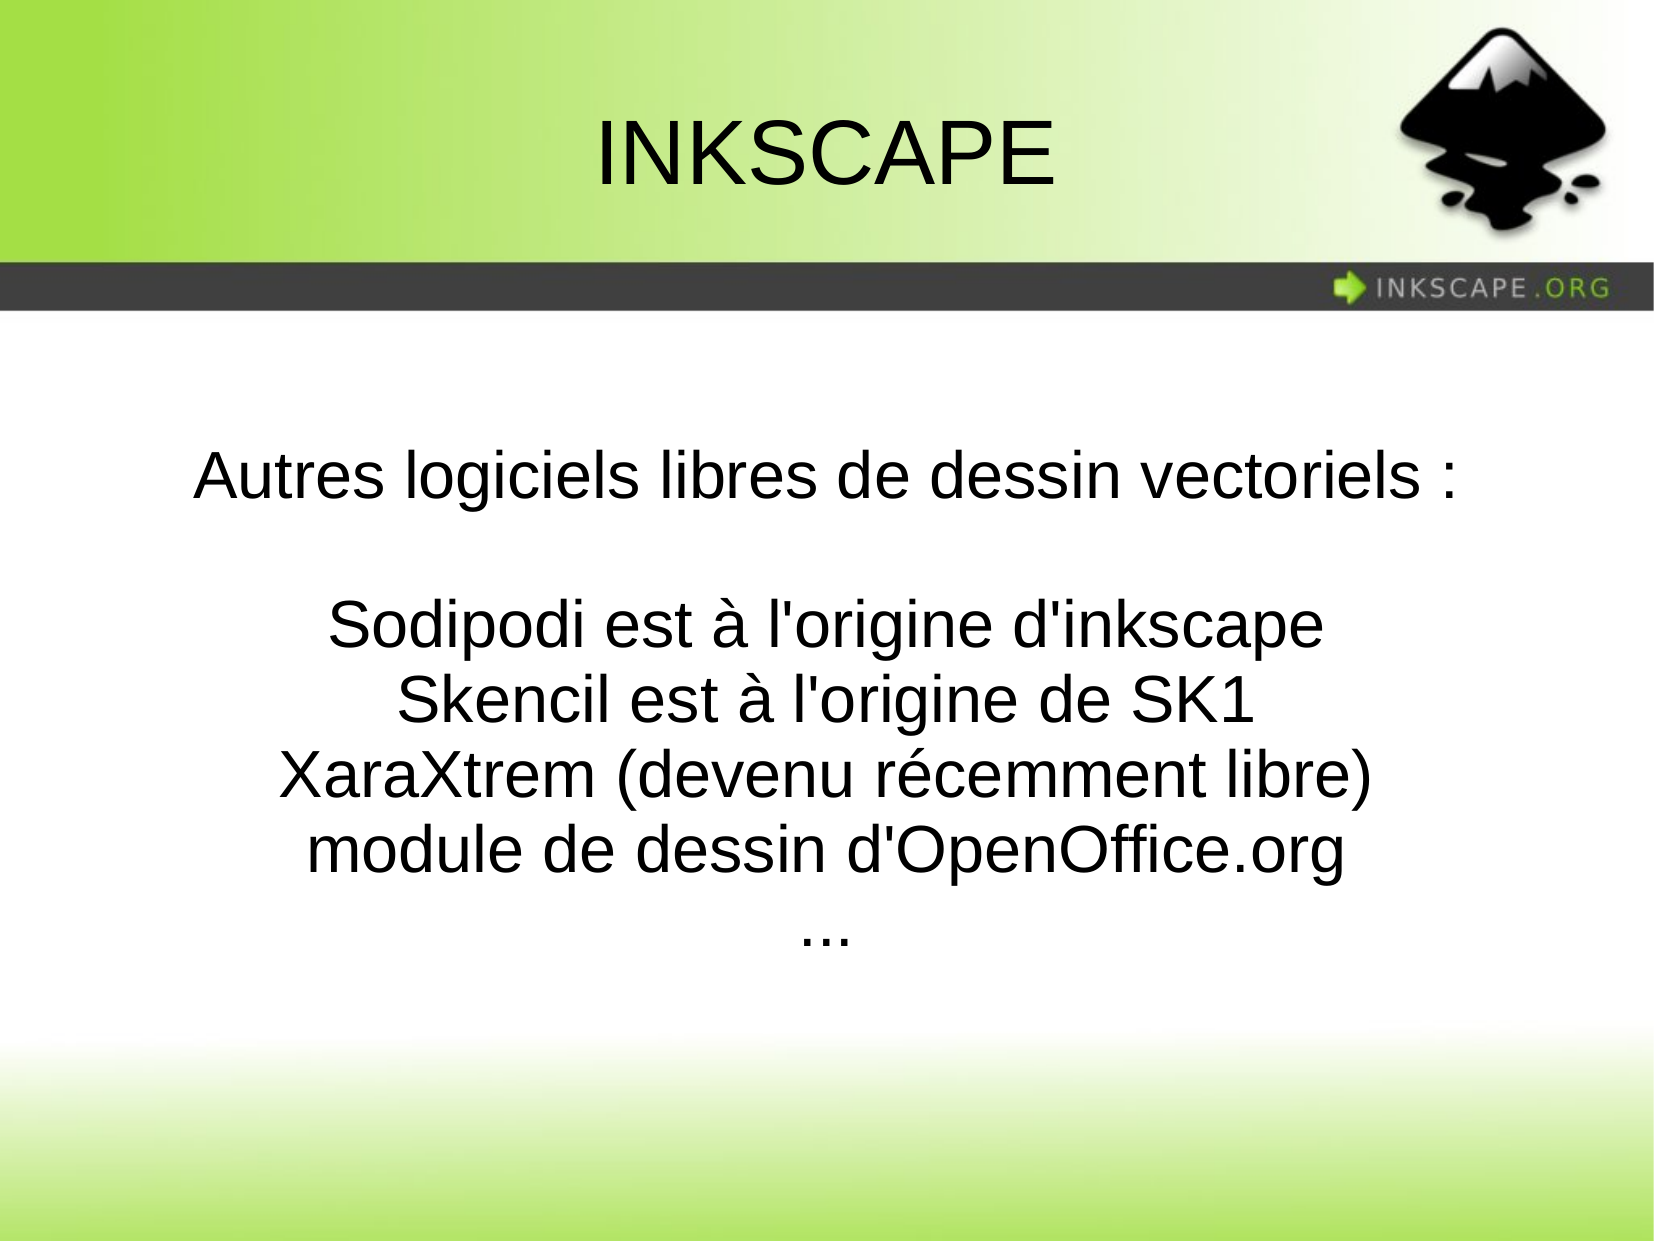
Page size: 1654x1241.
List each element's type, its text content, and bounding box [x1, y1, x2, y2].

title INKSCAPE [82, 56, 1571, 250]
picture [0, 0, 1654, 1241]
subtitle Autres logiciels libres de dessin vectoriels : Sodipodi est à l'origine d'inkscape Skencil est à l'origine de SK1 XaraXtrem (devenu récemment libre) module de dessin d'OpenOffice.org ... [82, 297, 1571, 1102]
